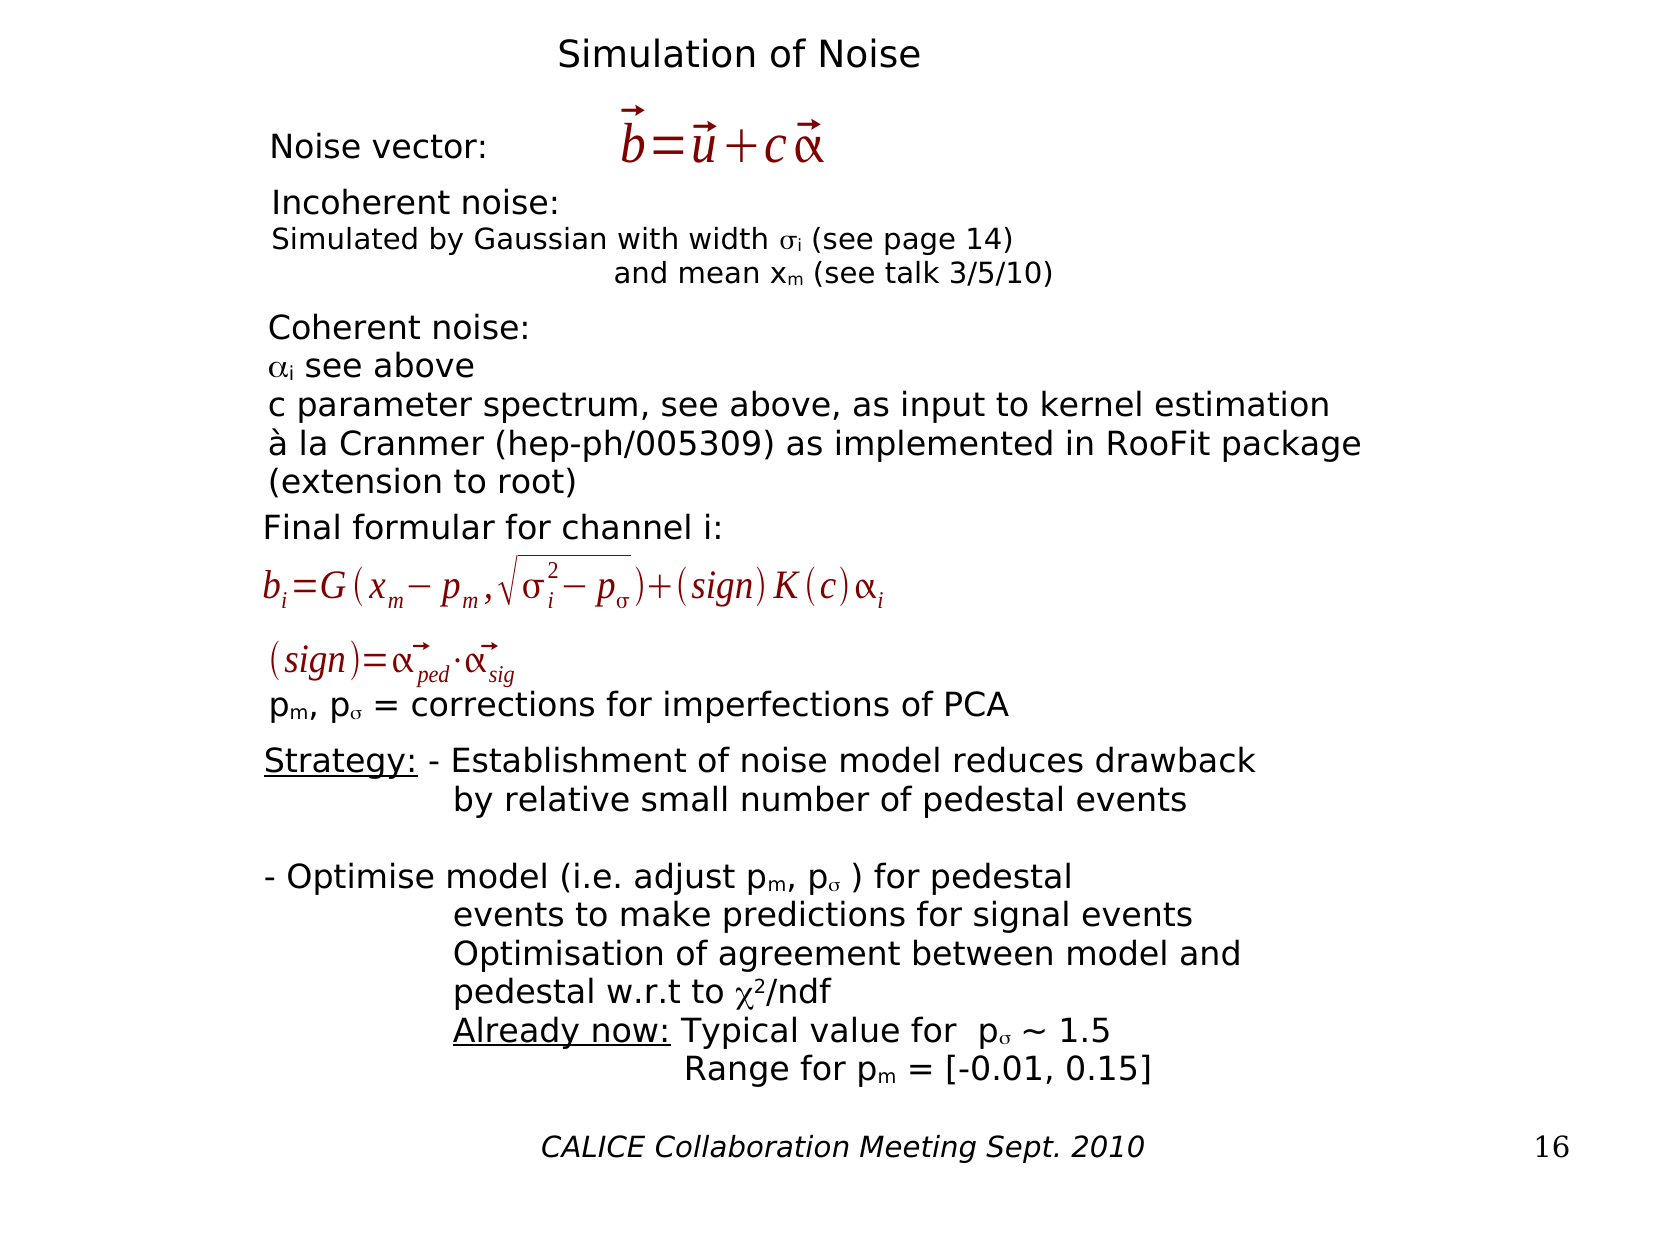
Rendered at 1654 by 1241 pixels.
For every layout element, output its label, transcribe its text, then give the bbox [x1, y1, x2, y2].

text_box Noise vector: [233, 120, 504, 175]
chart [612, 103, 831, 175]
text_box Simulation of Noise [542, 25, 937, 85]
text_box Strategy: - Establishment of noise model reduces drawback by relative small number of pedestal events - Optimise model (i.e. adjust pm, pσ ) for pedestal events to make predictions for signal events Optimisation of agreement between model and pedestal w.r.t to χ2/ndf Already now: Typical value for pσ ~ 1.5 Range for pm = [-0.01, 0.15] [249, 734, 1347, 1134]
text_box Final formular for channel i: [248, 501, 740, 643]
chart [262, 636, 521, 678]
text_box pm, pσ = corrections for imperfections of PCA [253, 678, 1036, 734]
text_box Coherent noise: αi see above c parameter spectrum, see above, as input to kernel estimation à la Cranmer (hep-ph/005309) as implemented in RooFit package (extension to root) [253, 301, 1390, 592]
text_box Incoherent noise: Simulated by Gaussian with width i (see page 14) and mean xm (see talk 3/5/10) [256, 175, 1088, 301]
chart [254, 553, 890, 615]
